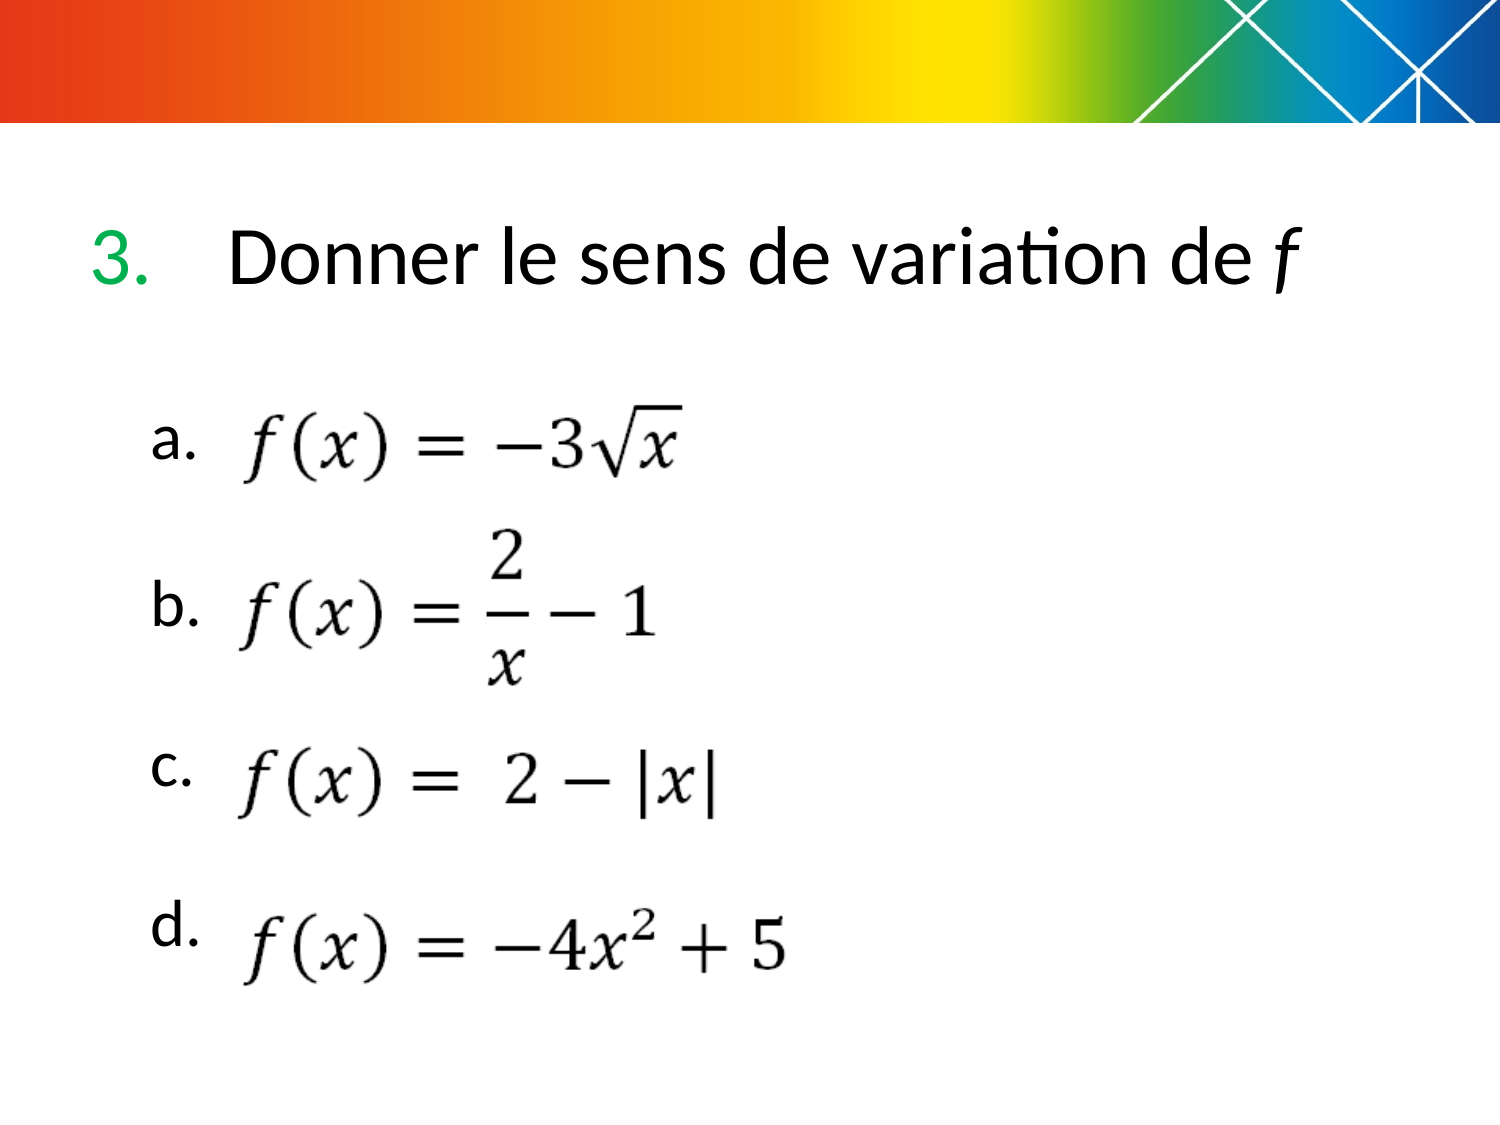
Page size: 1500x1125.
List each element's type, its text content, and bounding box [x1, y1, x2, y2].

text_box a. b. c. d. [135, 385, 691, 1048]
picture [1340, 0, 1500, 123]
picture [0, 0, 1359, 123]
picture [230, 385, 695, 503]
text_box Donner le sens de variation de f [75, 164, 1500, 339]
picture [230, 515, 678, 703]
picture [230, 899, 814, 1000]
picture [218, 731, 752, 835]
